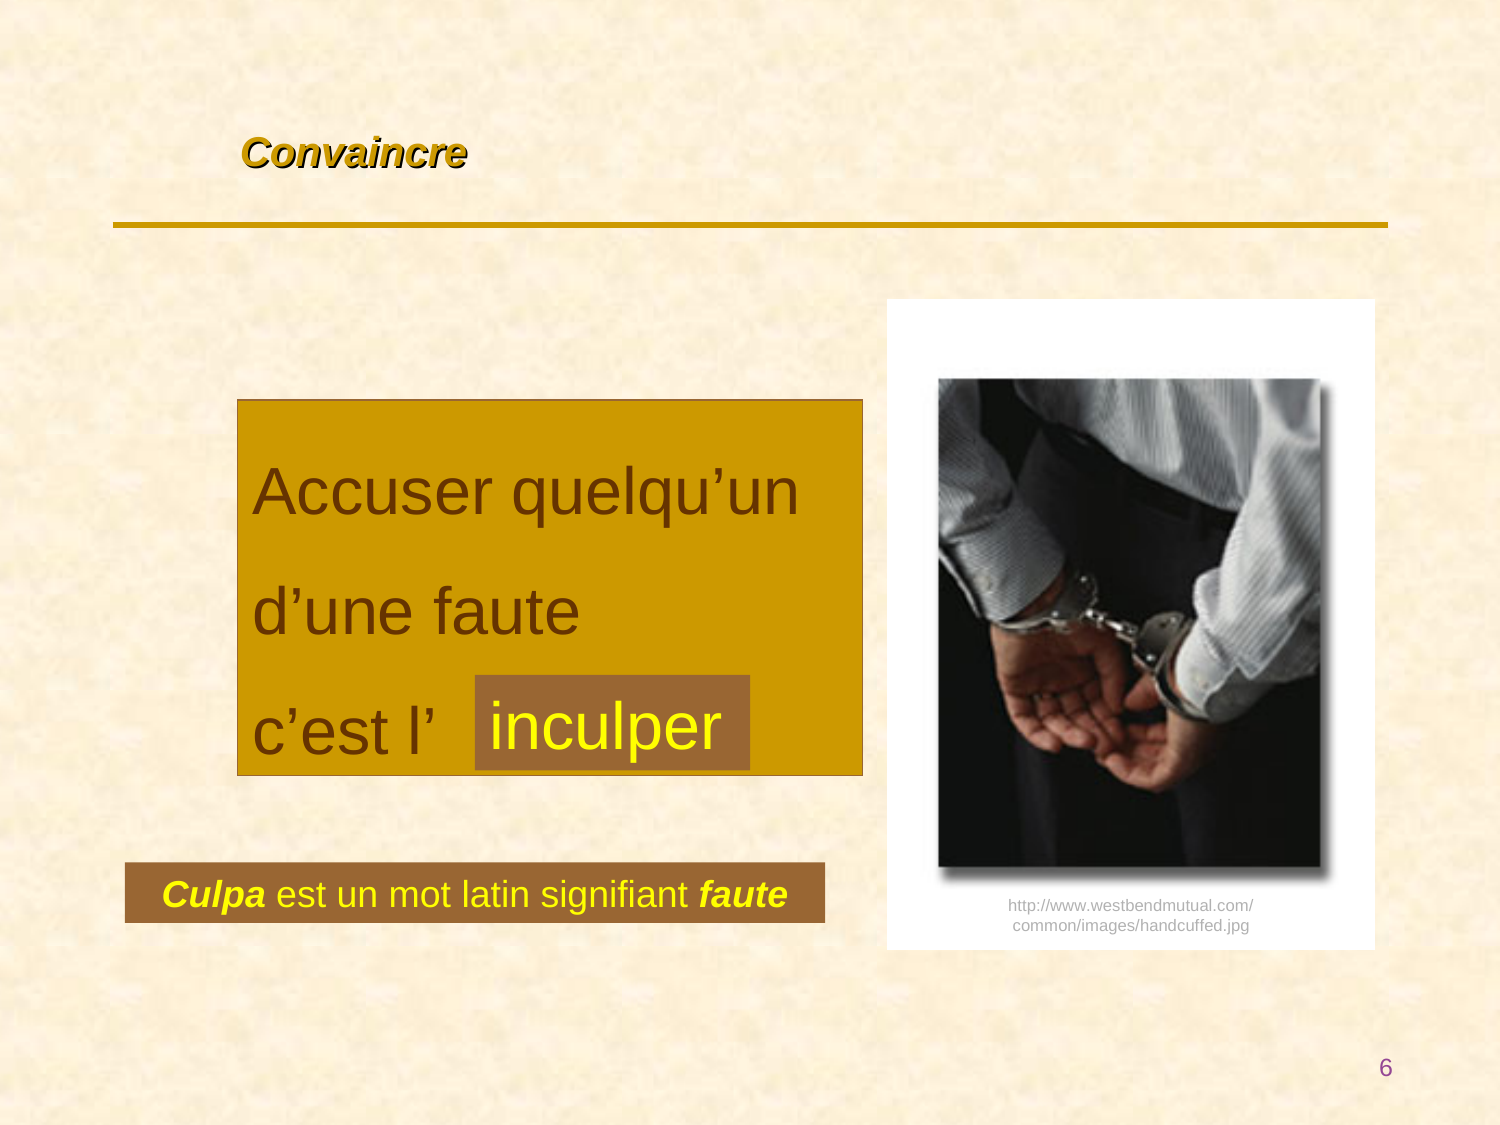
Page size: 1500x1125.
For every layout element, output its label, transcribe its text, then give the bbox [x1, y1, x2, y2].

text_box http://www.westbendmutual.com/common/images/handcuffed.jpg [974, 887, 1288, 943]
text_box Convaincre [225, 116, 483, 183]
picture [0, 0, 1500, 1125]
text_box Culpa est un mot latin signifiant faute [124, 862, 826, 923]
text_box inculper [474, 674, 751, 771]
text_box Accuser quelqu’un d’une faute c’est l’ … [237, 399, 863, 776]
